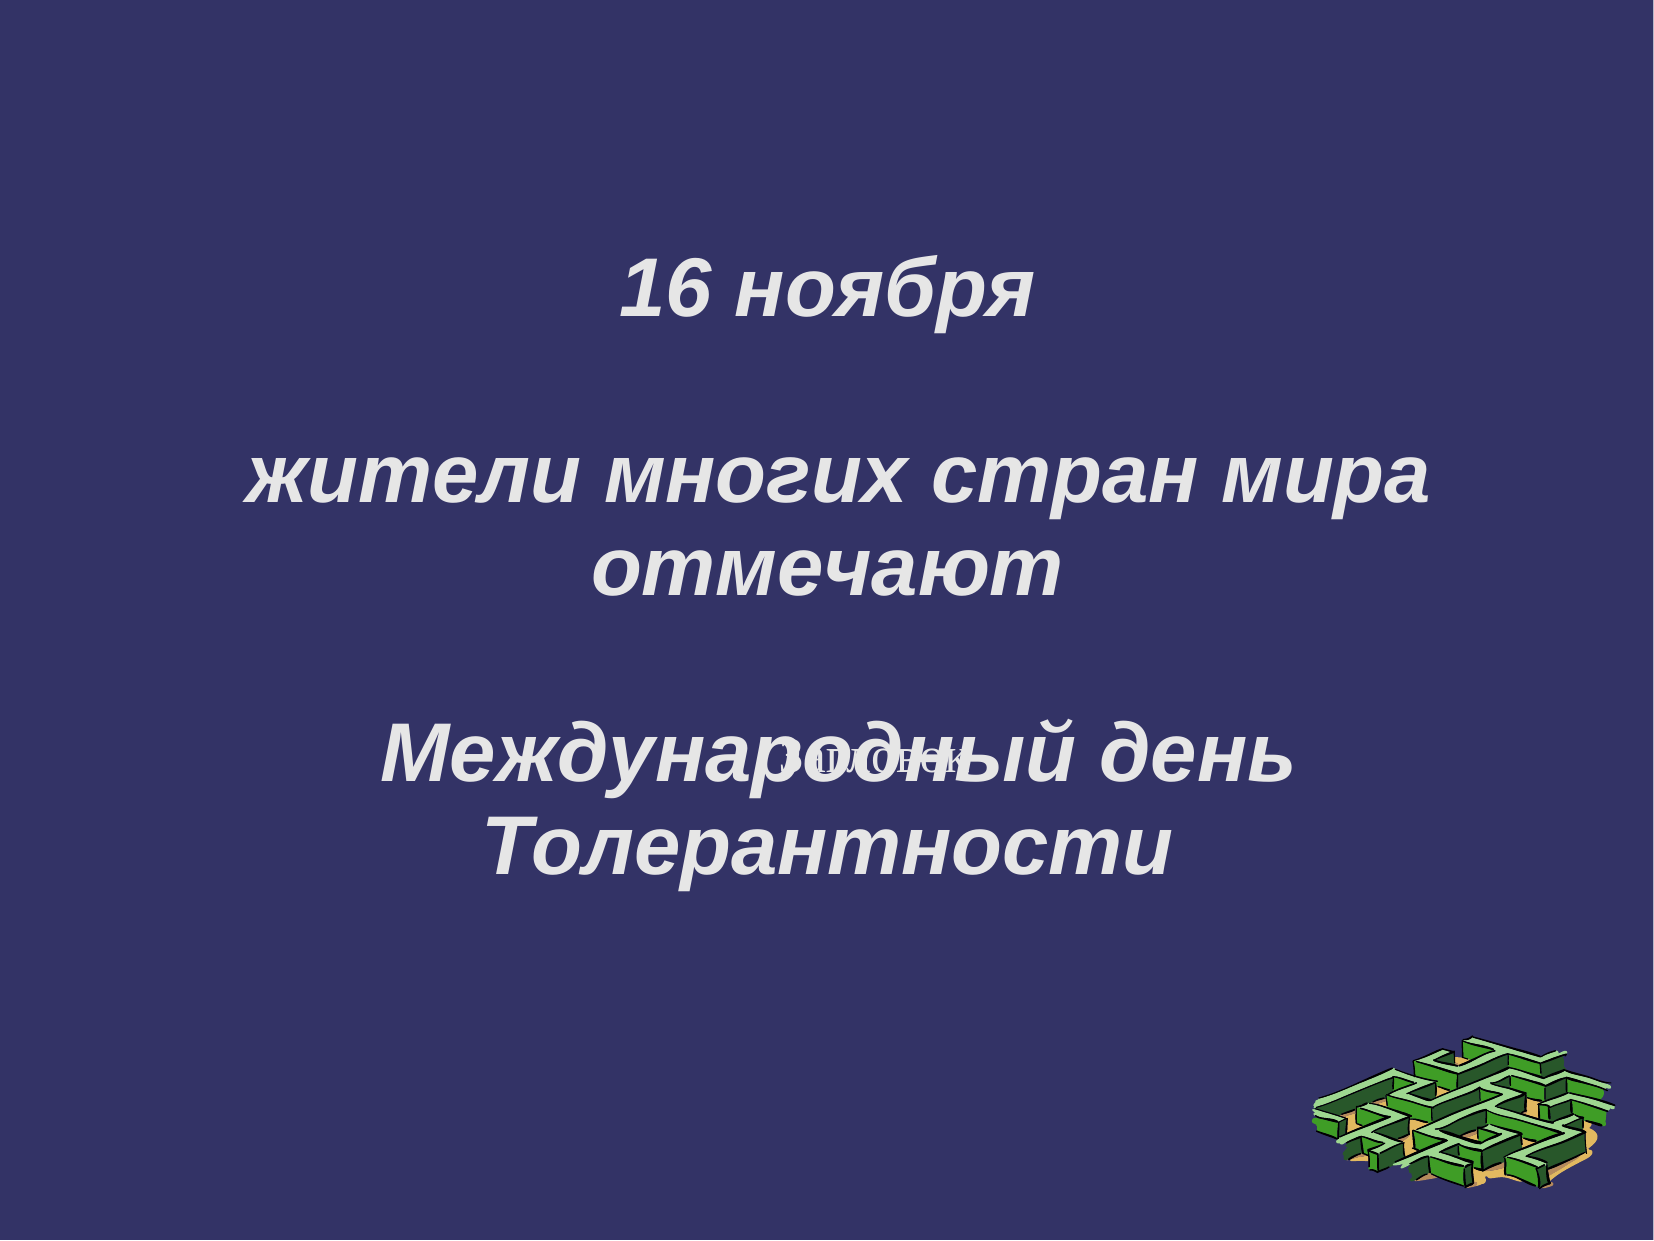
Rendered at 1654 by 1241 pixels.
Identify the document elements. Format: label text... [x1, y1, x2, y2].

subtitle Загловок [178, 364, 1570, 1147]
title 16 ноября жители многих стран мира отмечают Международный день Толерантности [121, 129, 1534, 1004]
